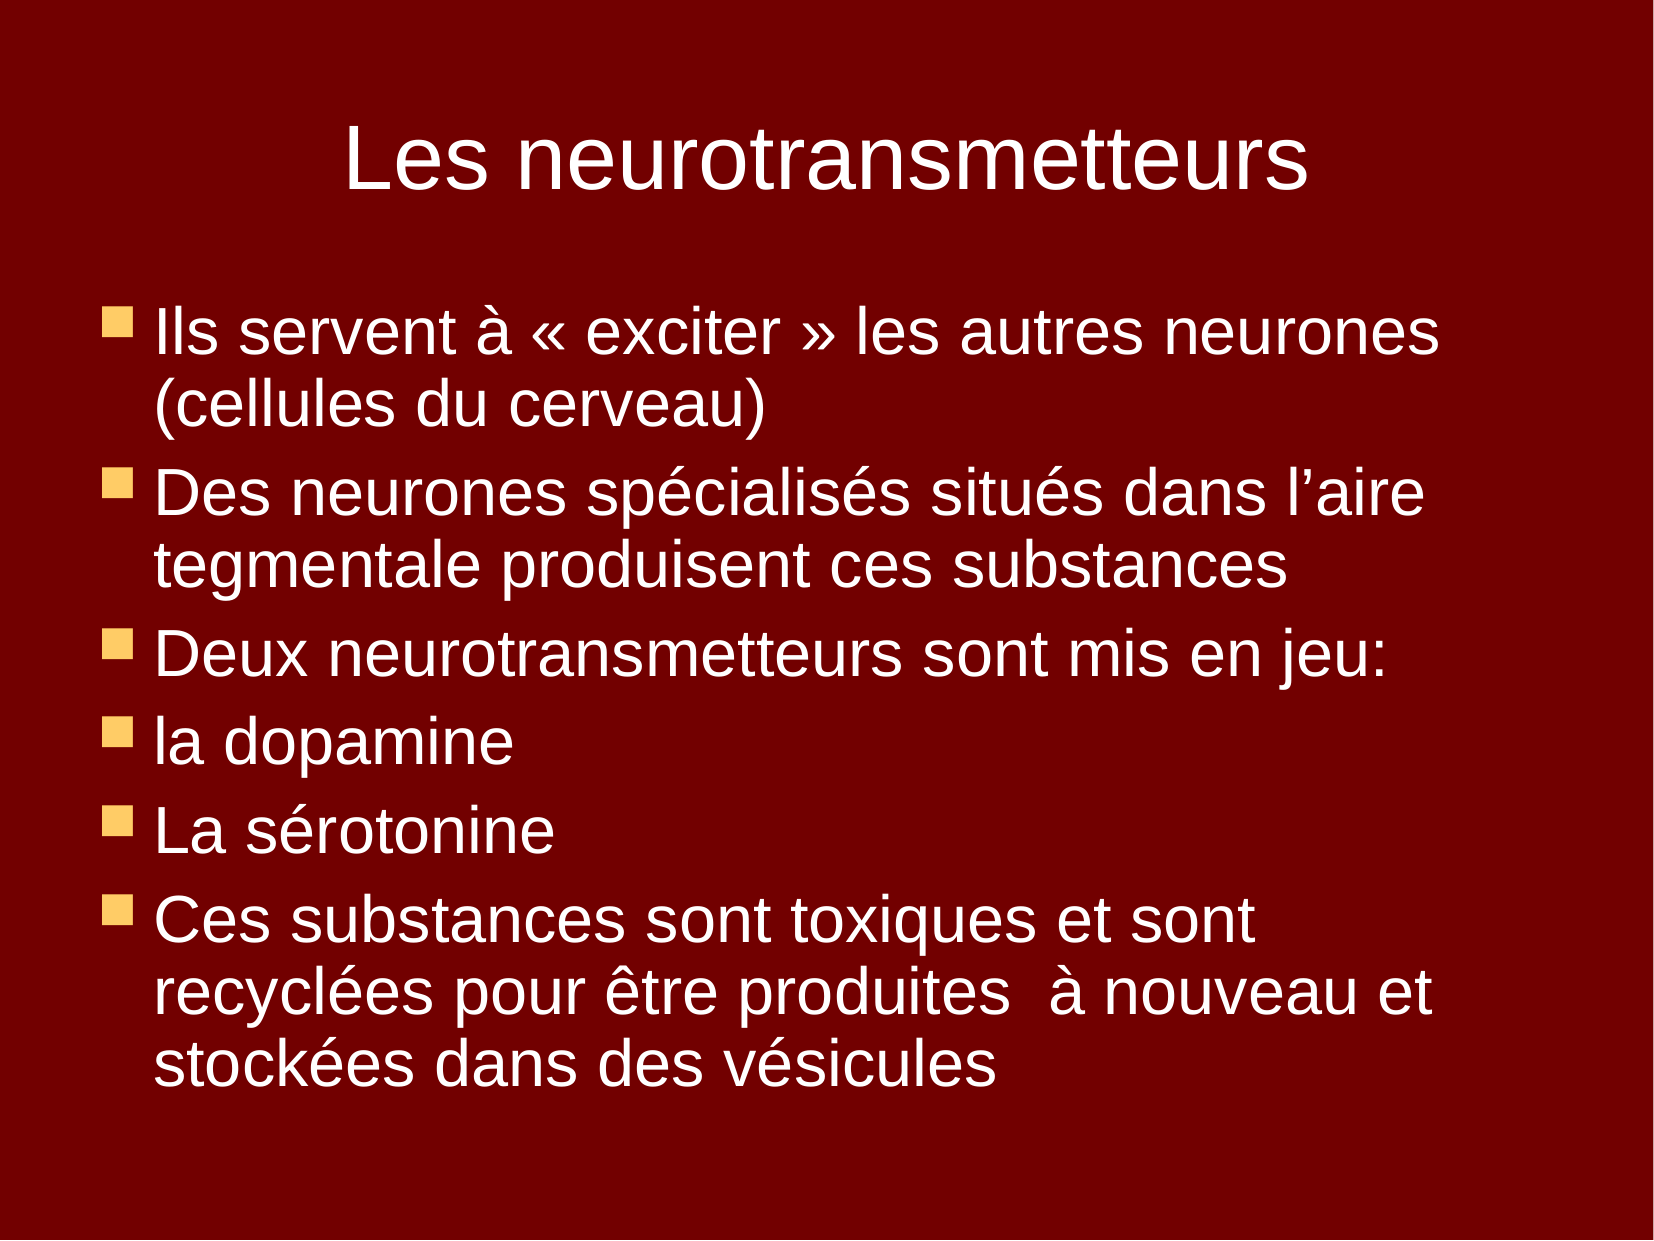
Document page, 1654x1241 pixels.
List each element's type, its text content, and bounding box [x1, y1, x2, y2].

list Ils servent à « exciter » les autres neurones (cellules du cerveau) Des neurones spécialisés situés dans l’aire tegmentale produisent ces substances Deux neurotransmetteurs sont mis en jeu: la dopamine La sérotonine Ces substances sont toxiques et sont recyclées pour être produites à nouveau et stockées dans des vésicules [82, 289, 1571, 1194]
title Les neurotransmetteurs [82, 49, 1571, 257]
